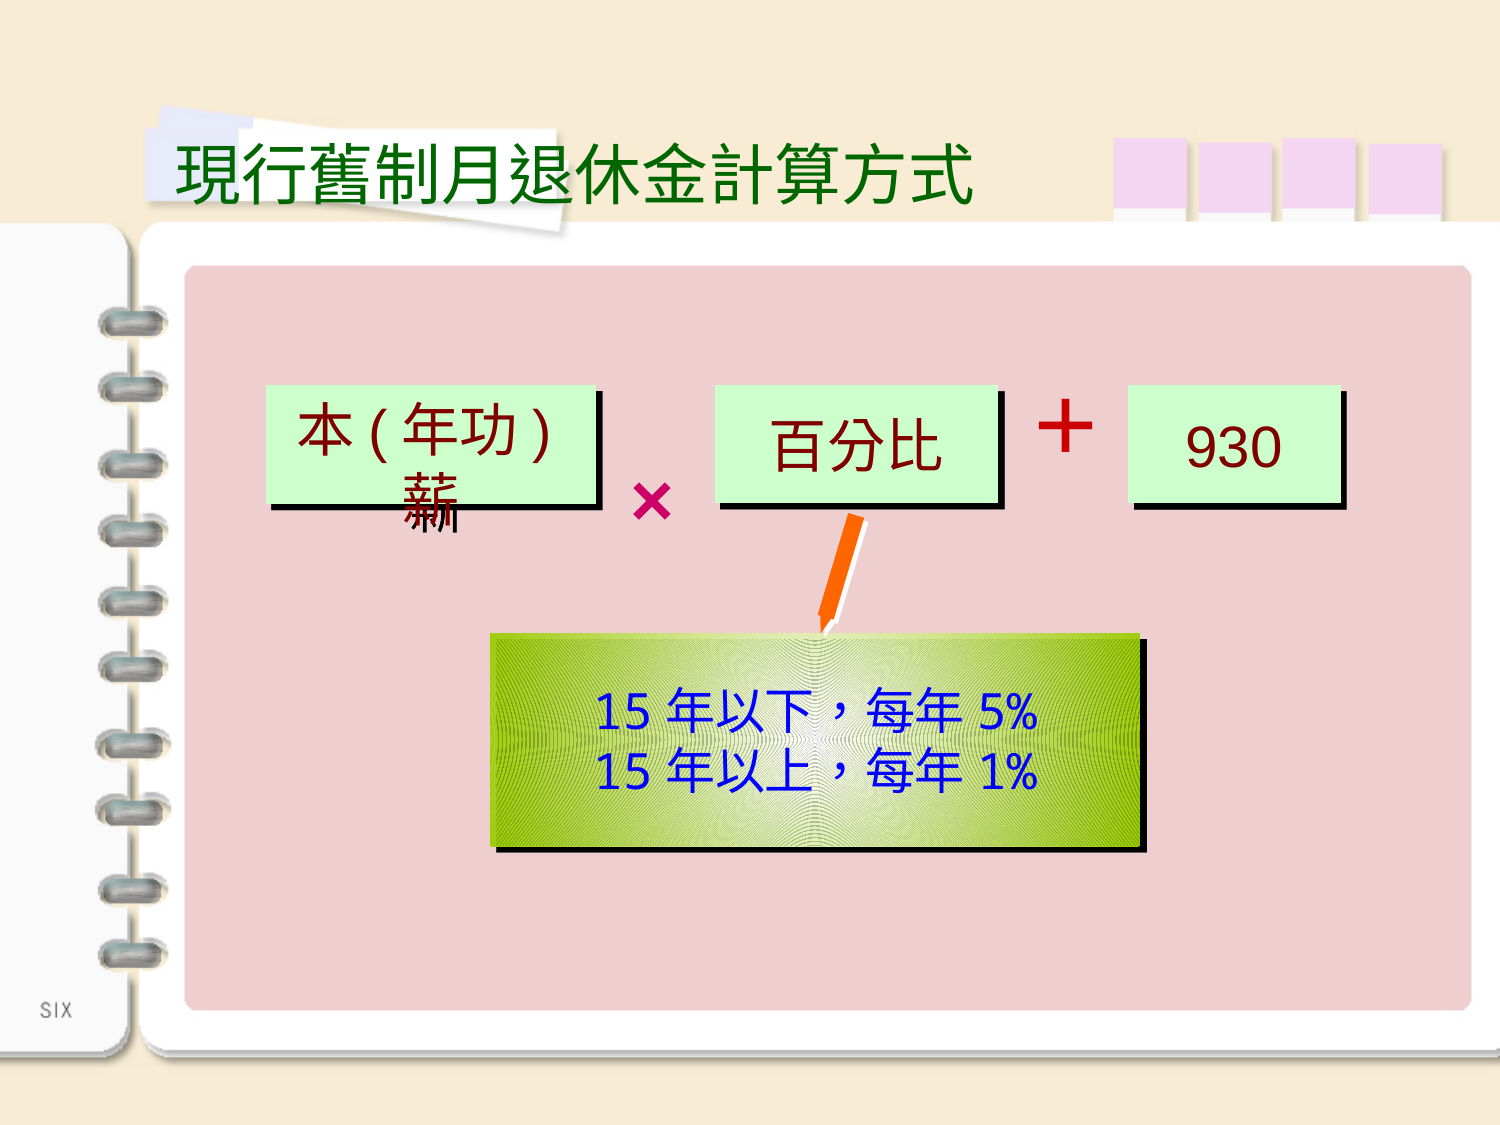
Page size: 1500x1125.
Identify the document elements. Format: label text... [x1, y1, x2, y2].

text_box ＋ [998, 433, 1128, 480]
text_box 本(年功)薪 [266, 385, 596, 504]
text_box 930 [1128, 385, 1341, 503]
title × [596, 444, 715, 492]
text_box 現行舊制月退休金計算方式 [159, 125, 1116, 208]
text_box 15年以下，每年5% 15年以上，每年1% [490, 633, 1140, 846]
text_box 百分比 [715, 385, 998, 503]
